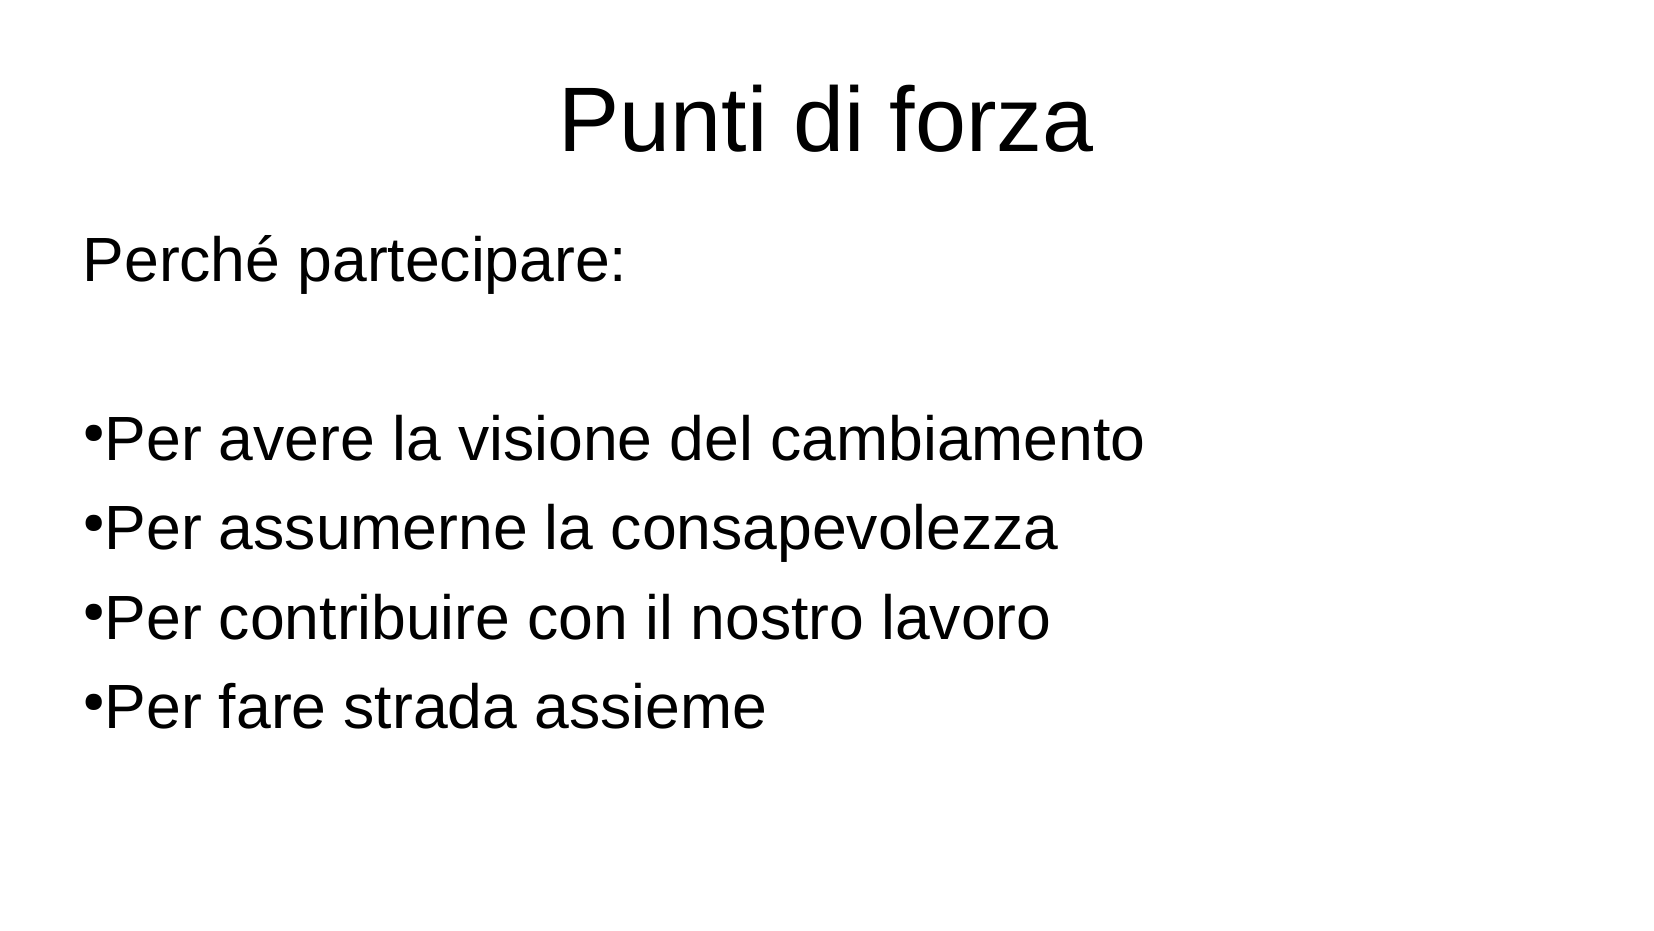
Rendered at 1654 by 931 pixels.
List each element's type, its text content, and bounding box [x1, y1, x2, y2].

title Punti di forza [82, 37, 1571, 193]
subtitle Perché partecipare: Per avere la visione del cambiamento Per assumerne la consapevolezza Per contribuire con il nostro lavoro Per fare strada assieme [82, 217, 1571, 758]
